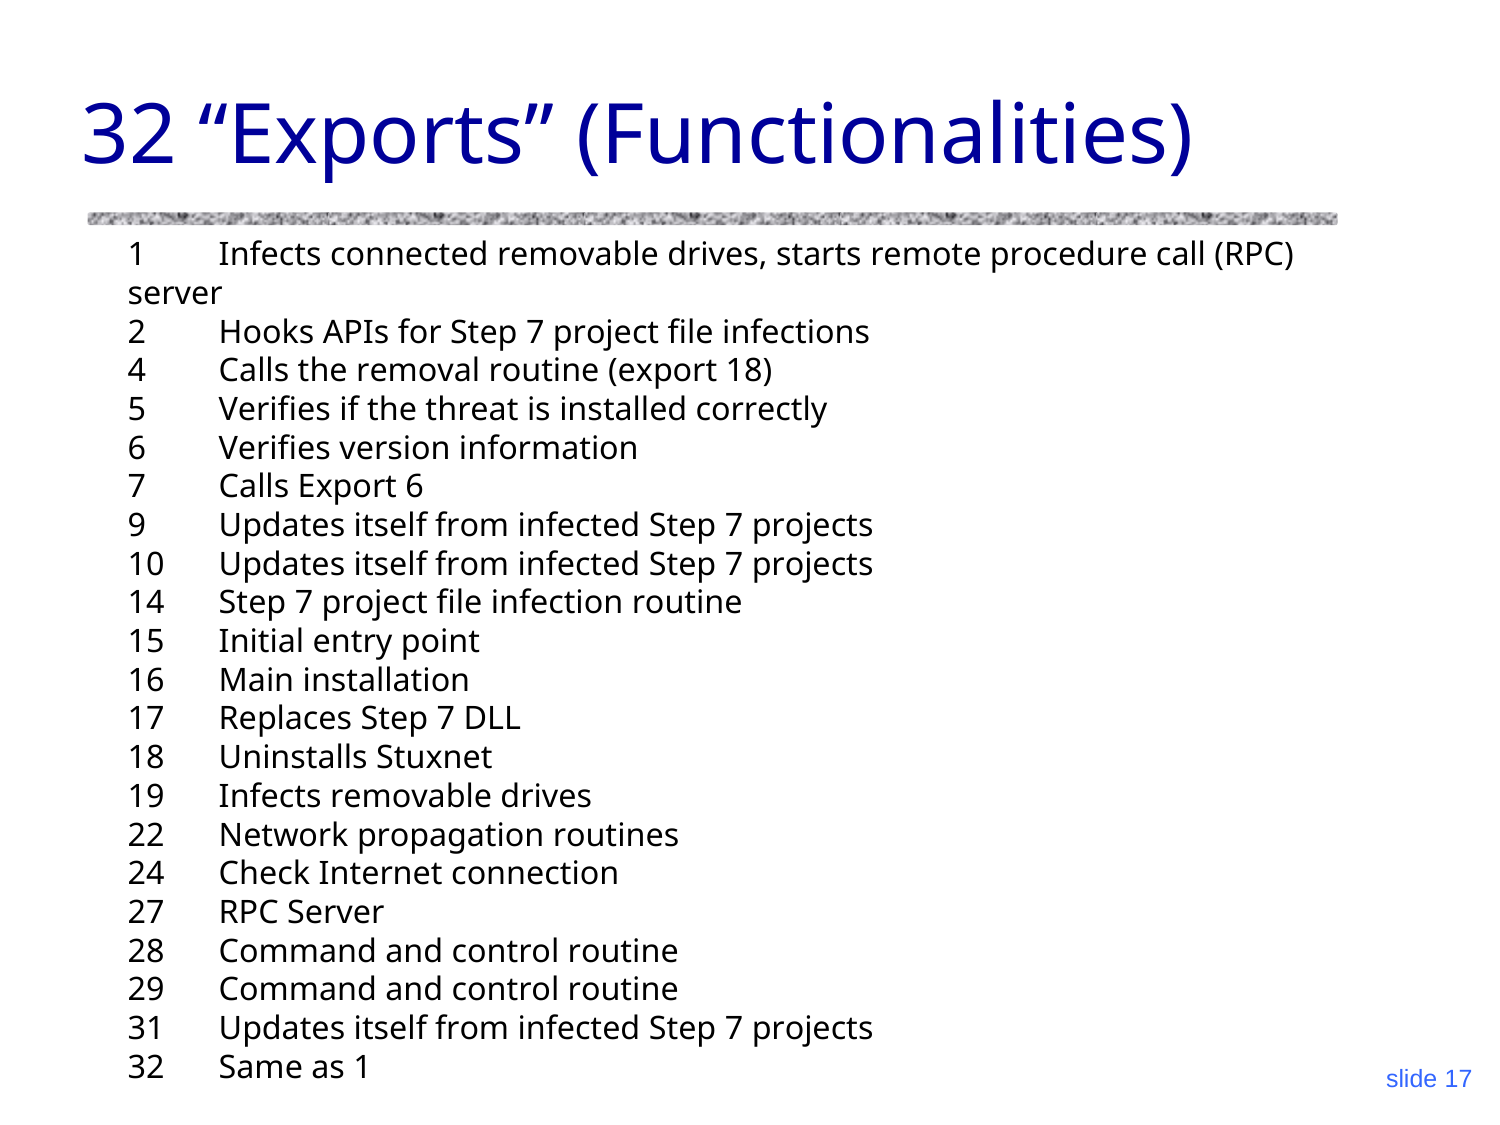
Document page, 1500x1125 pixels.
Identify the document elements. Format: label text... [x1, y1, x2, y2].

list 1 Infects connected removable drives, starts remote procedure call (RPC) server 2 Hooks APIs for Step 7 project file infections 4 Calls the removal routine (export 18) 5 Verifies if the threat is installed correctly 6 Verifies version information 7 Calls Export 6 9 Updates itself from infected Step 7 projects 10 Updates itself from infected Step 7 projects 14 Step 7 project file infection routine 15 Initial entry point 16 Main installation 17 Replaces Step 7 DLL 18 Uninstalls Stuxnet 19 Infects removable drives 22 Network propagation routines 24 Check Internet connection 27 RPC Server 28 Command and control routine 29 Command and control routine 31 Updates itself from infected Step 7 projects 32 Same as 1 [58, 187, 1400, 1101]
title 32 “Exports” (Functionalities) [66, 37, 1342, 187]
text_box slide <number> [1400, 1025, 1488, 1101]
